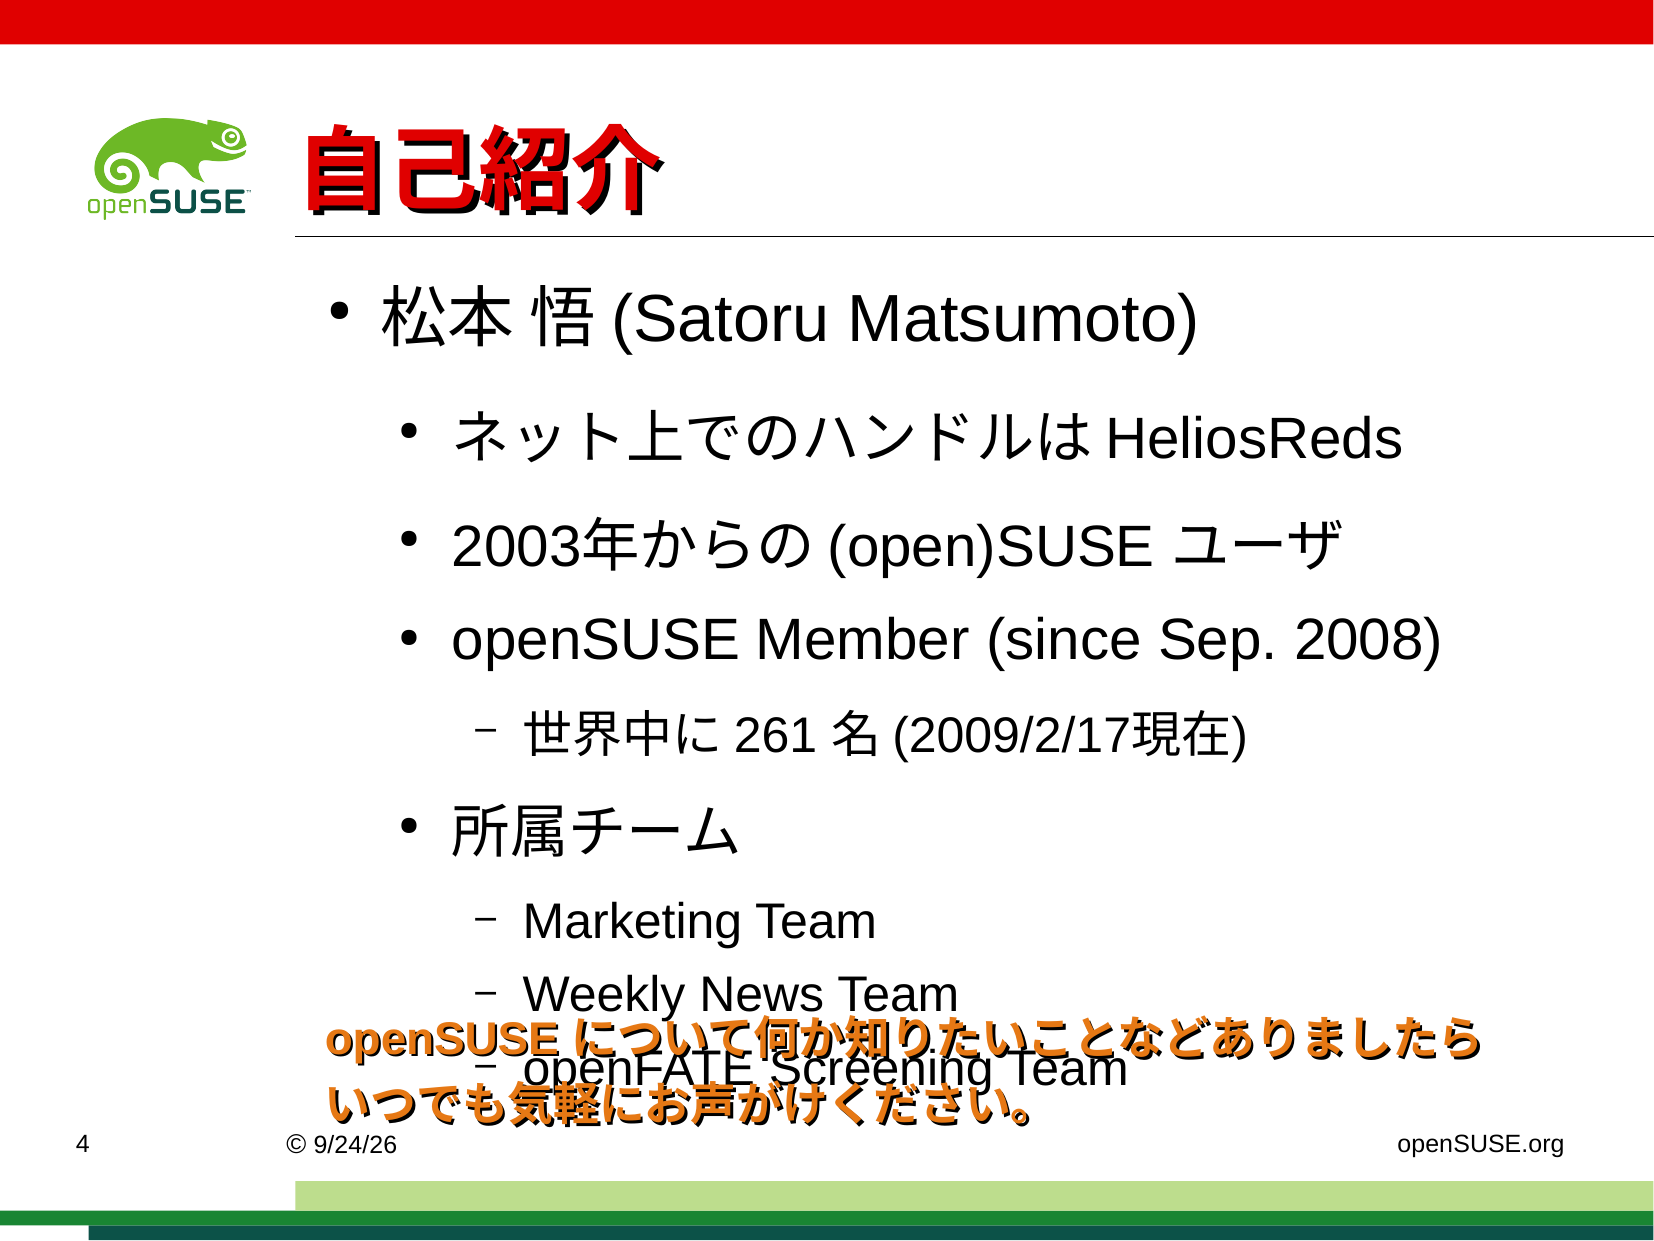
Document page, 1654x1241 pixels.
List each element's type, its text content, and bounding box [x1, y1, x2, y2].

text_box [0, 0, 1654, 45]
text_box <番号> [77, 1122, 189, 1164]
list 松本 悟 (Satoru Matsumoto) ネット上でのハンドルは HeliosReds 2003年からの (open)SUSE ユーザ openSUSE Member (since Sep. 2008) 世界中に 261 名 (2009/2/17現在) 所属チーム Marketing Team Weekly News Team openFATE Screening Team [310, 264, 1580, 993]
title 自己紹介 [295, 113, 1571, 212]
text_box openSUSE について何か知りたいことなどありましたら いつでも気軽にお声がけください。 [310, 993, 1595, 1108]
text_box © 2/19/09 Satoru Matsumoto [271, 1122, 661, 1166]
text_box openSUSE.org [1373, 1122, 1580, 1164]
text_box [0, 1181, 1654, 1241]
picture [88, 118, 251, 220]
